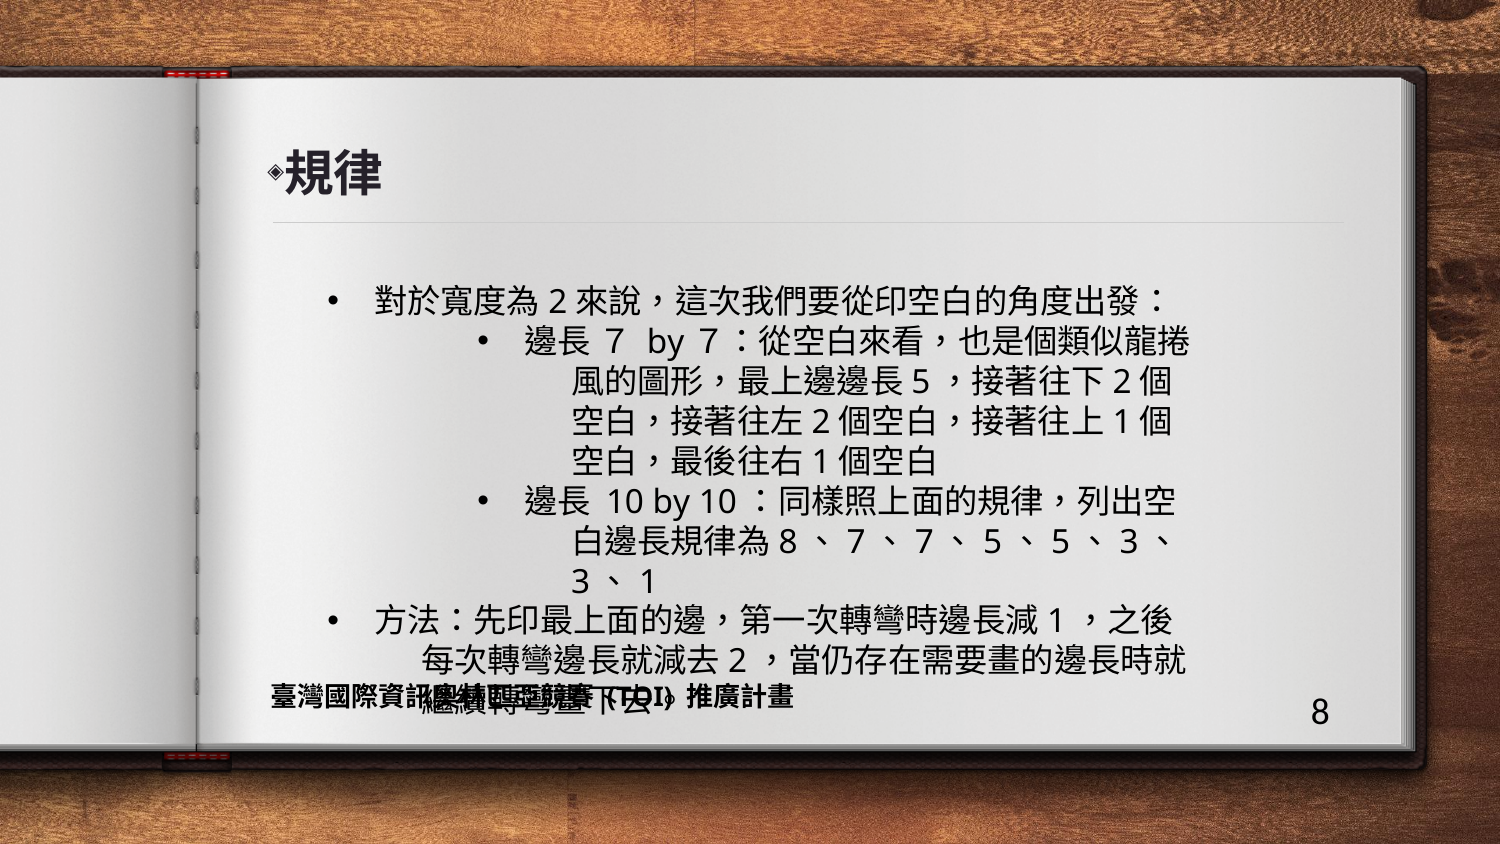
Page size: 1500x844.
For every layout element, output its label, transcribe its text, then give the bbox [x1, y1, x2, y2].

list 規律 [252, 126, 1194, 216]
text_box 7 [1295, 672, 1386, 737]
text_box 對於寬度為2來說，這次我們要從印空白的角度出發： 邊長 ７ by７：從空白來看，也是個類似龍捲風的圖形，最上邊邊長5，接著往下2個空白，接著往左2個空白，接著往上1個空白，最後往右1個空白 邊長 10 by 10：同樣照上面的規律，列出空白邊長規律為8、7、7、5、5、3、3、1 方法：先印最上面的邊，第一次轉彎時邊長減1，之後每次轉彎邊長就減去2，當仍存在需要畫的邊長時就繼續轉彎畫下去。 [312, 272, 1216, 692]
